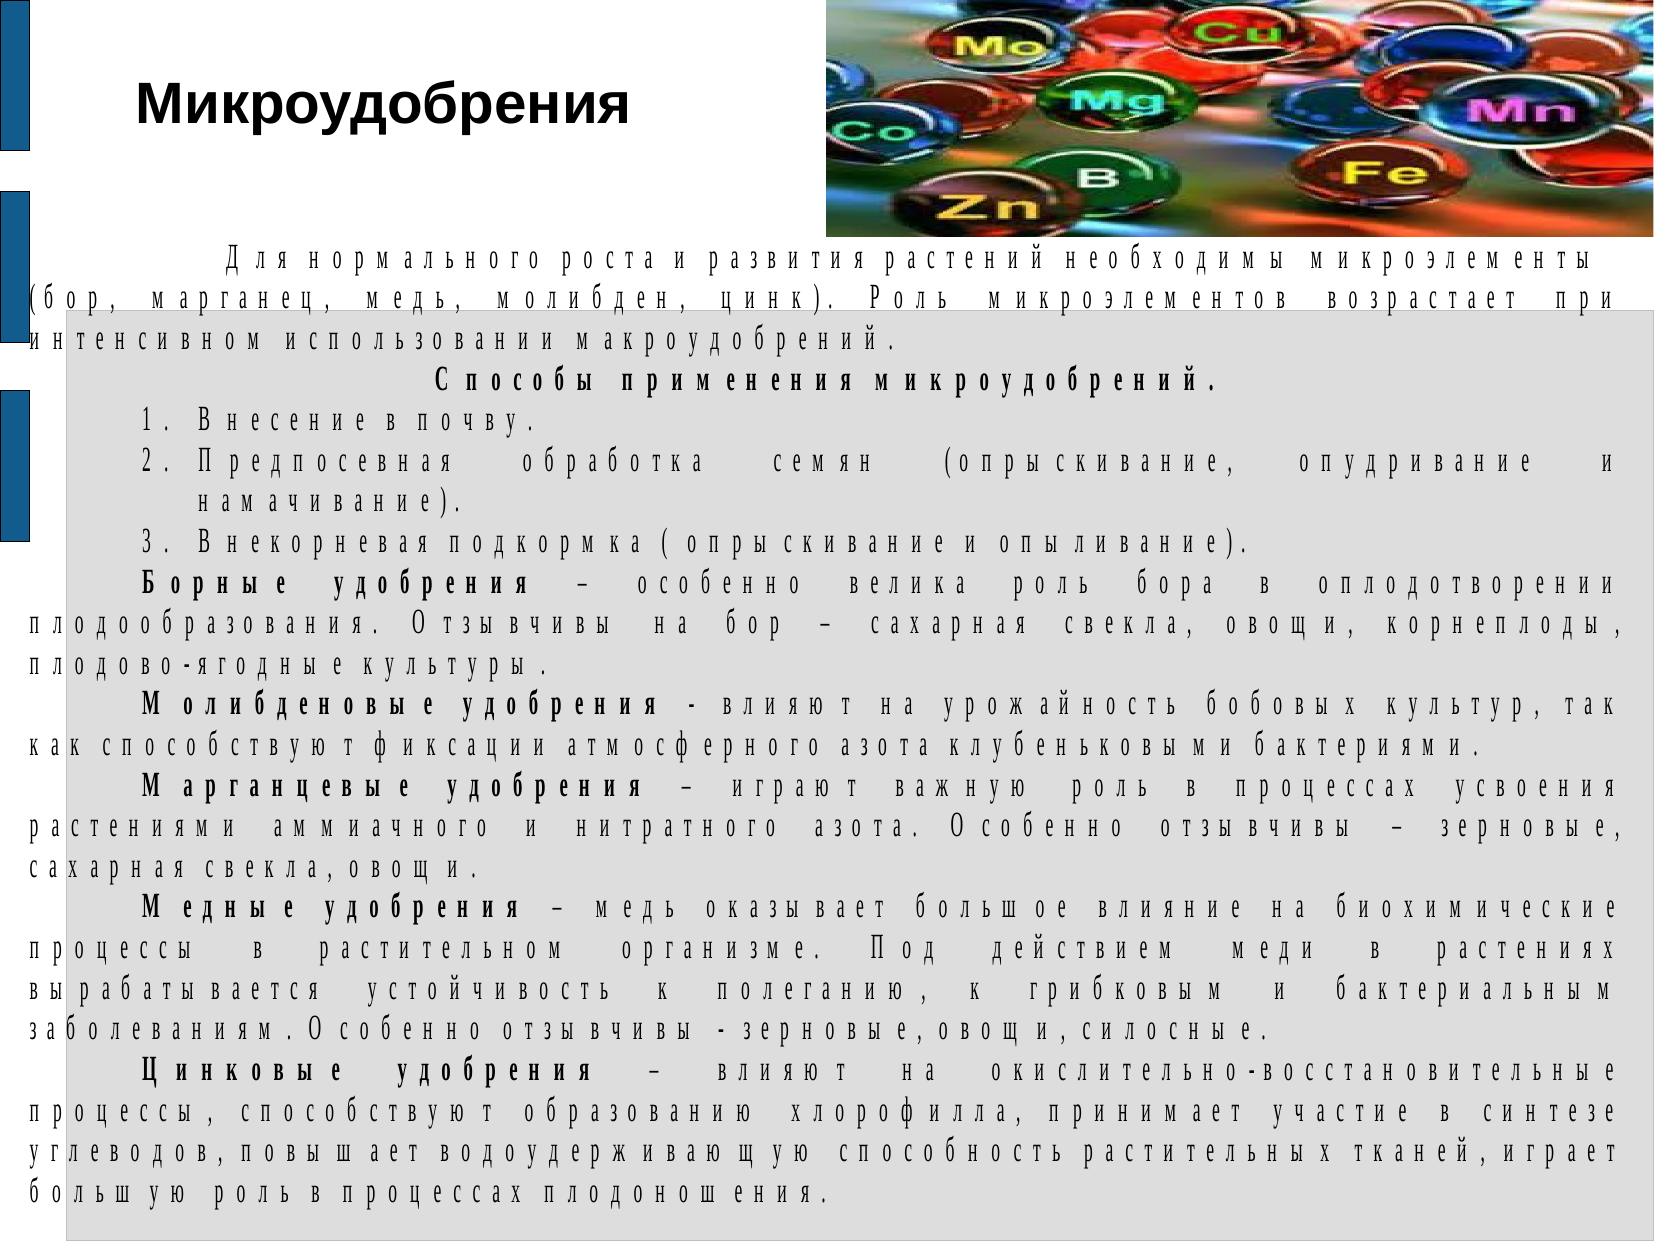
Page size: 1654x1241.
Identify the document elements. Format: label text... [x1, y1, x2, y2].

title Микроудобрения [29, 0, 650, 207]
picture [29, 0, 1654, 1211]
